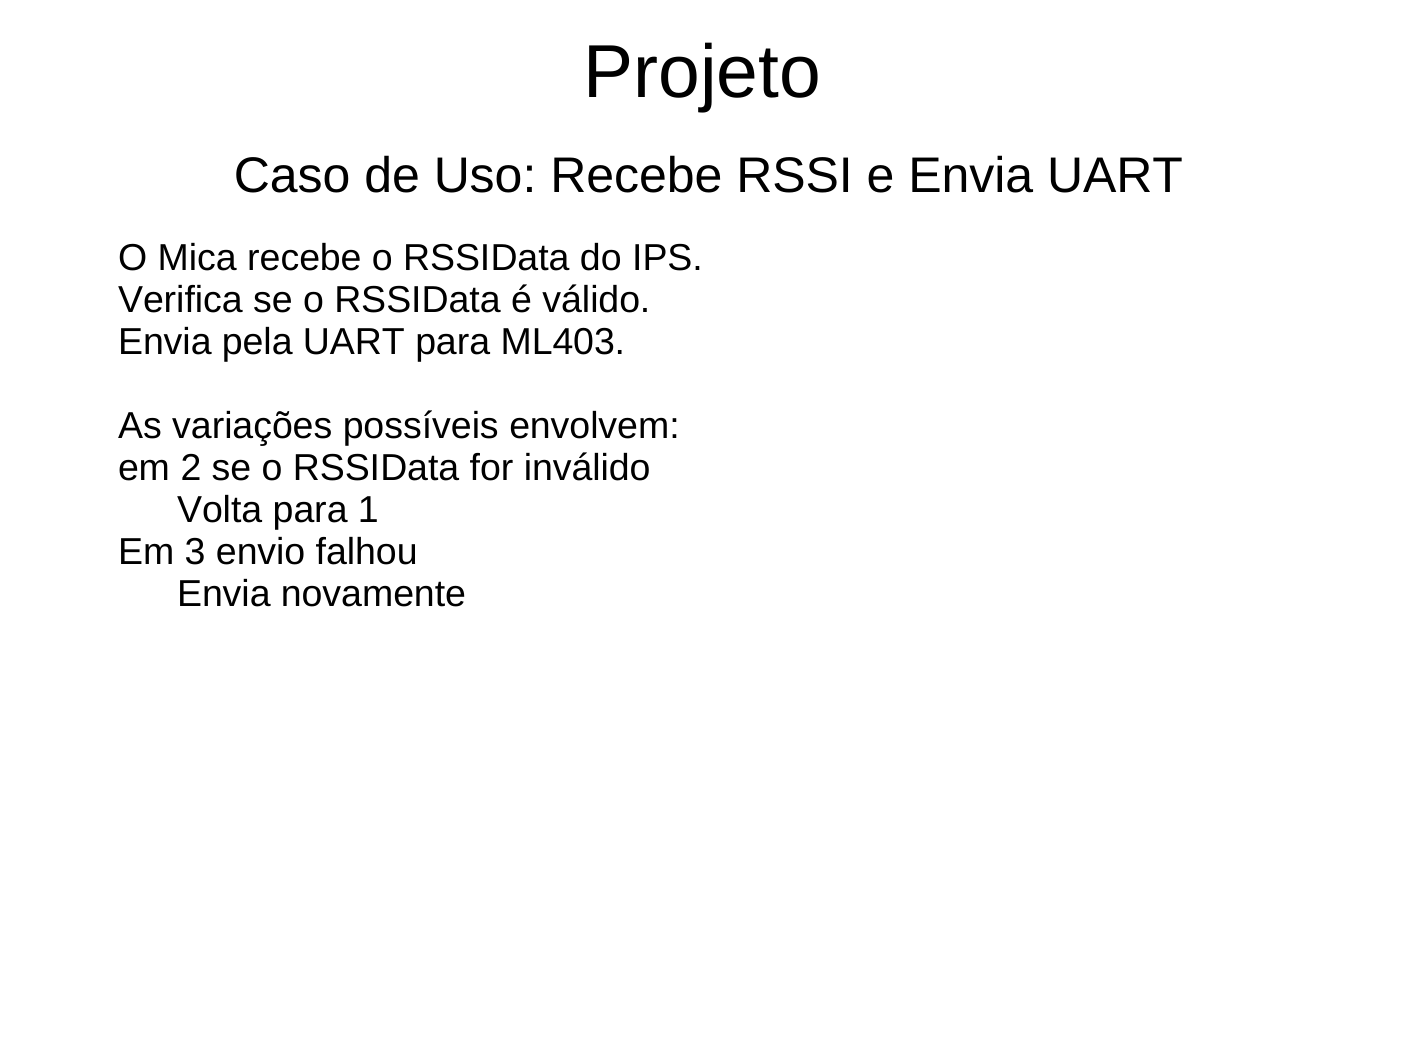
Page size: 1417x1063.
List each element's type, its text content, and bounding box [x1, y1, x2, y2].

text_box Caso de Uso: Recebe RSSI e Envia UART [59, 147, 1359, 224]
text_box O Mica recebe o RSSIData do IPS. Verifica se o RSSIData é válido. Envia pela UART para ML403. As variações possíveis envolvem: em 2 se o RSSIData for inválido Volta para 1 Em 3 envio falhou Envia novamente [118, 236, 1359, 783]
text_box Projeto [59, 29, 1359, 143]
